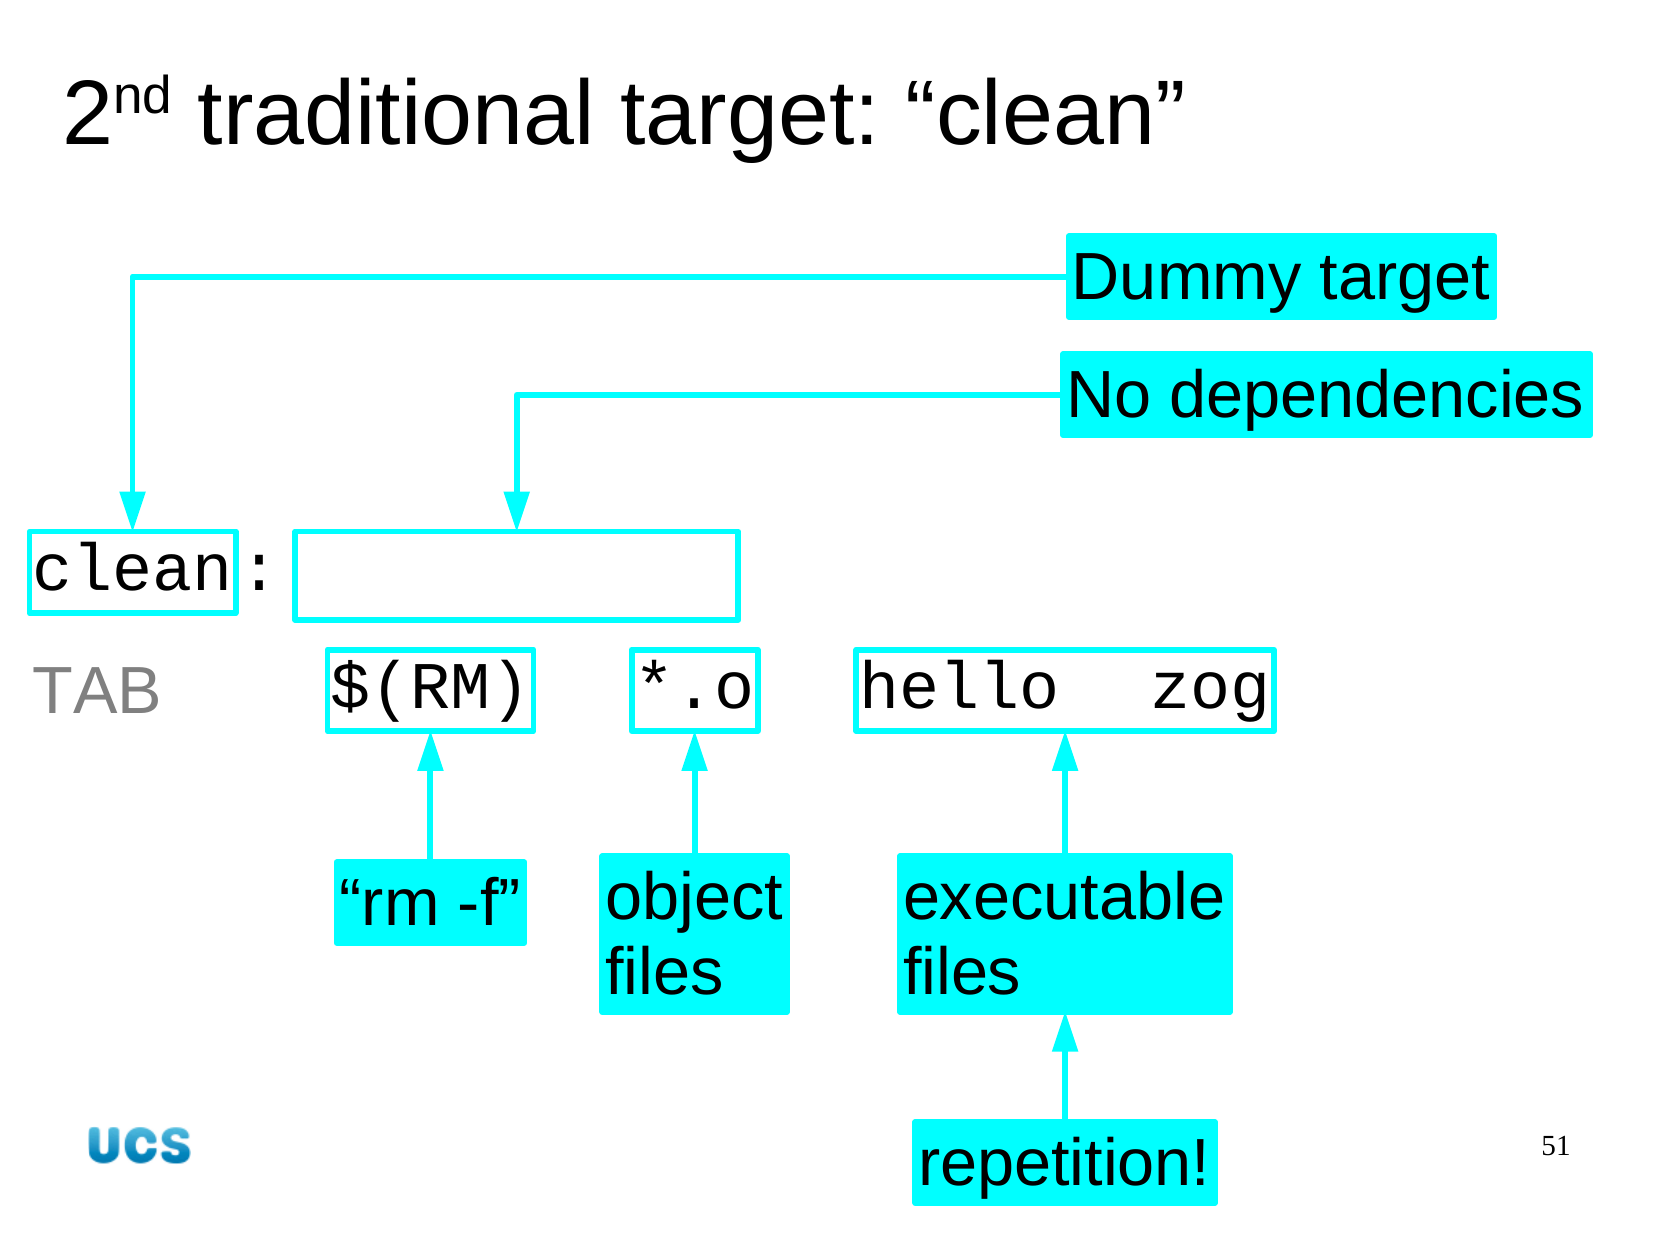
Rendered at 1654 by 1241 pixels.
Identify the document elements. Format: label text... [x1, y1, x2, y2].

text_box object files [602, 856, 787, 1012]
text_box : [236, 531, 283, 613]
text_box hello zog [856, 649, 1274, 732]
text_box No dependencies [1062, 354, 1591, 436]
text_box TAB [29, 649, 166, 731]
text_box “rm -f” [336, 862, 525, 943]
text_box *.o [631, 649, 758, 732]
text_box executable files [900, 856, 1231, 1012]
text_box 2nd traditional target: “clean” [59, 59, 1191, 172]
text_box clean [29, 531, 236, 613]
text_box $(RM) [327, 649, 534, 732]
picture [88, 1126, 191, 1165]
text_box Dummy target [1068, 236, 1495, 317]
text_box repetition! [915, 1122, 1215, 1203]
